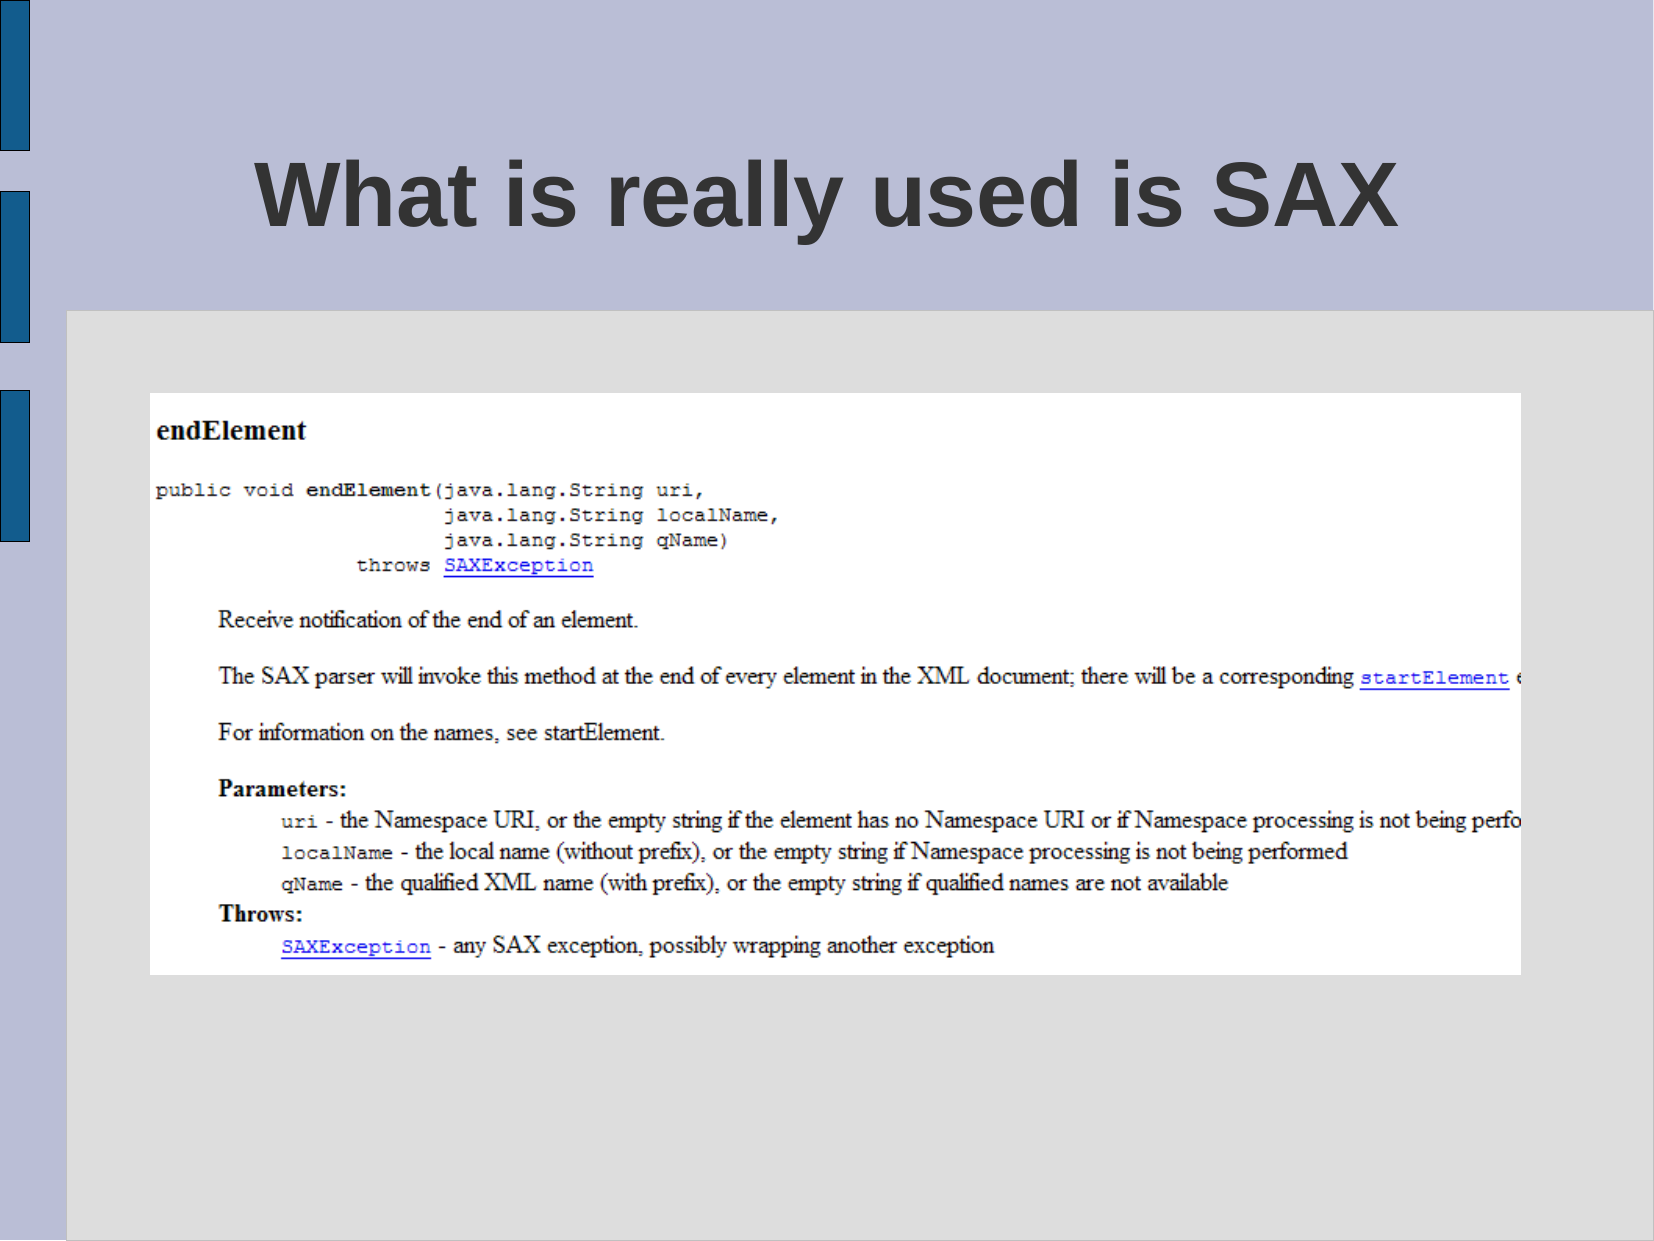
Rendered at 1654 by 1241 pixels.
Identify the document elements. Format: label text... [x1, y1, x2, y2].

title What is really used is SAX [121, 91, 1534, 299]
picture [150, 393, 1521, 976]
